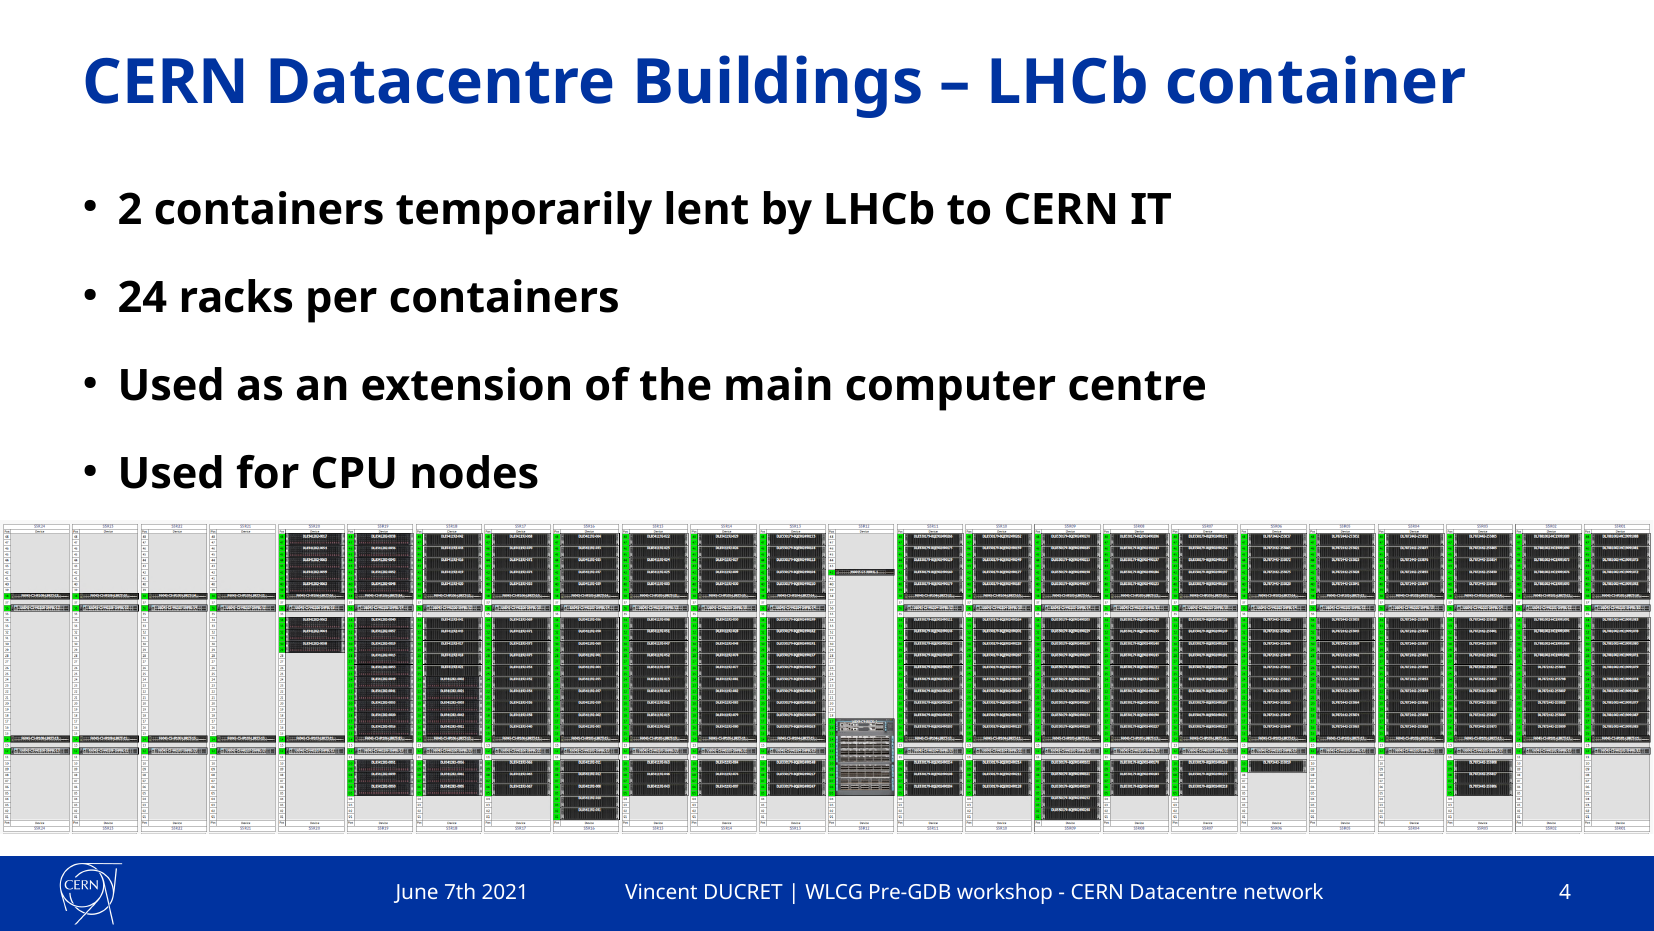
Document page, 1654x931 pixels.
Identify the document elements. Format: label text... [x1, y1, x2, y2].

picture [56, 859, 127, 928]
picture [0, 520, 1654, 834]
list 2 containers temporarily lent by LHCb to CERN IT 24 racks per containers Used as an extension of the main computer centre Used for CPU nodes [82, 177, 1538, 504]
title CERN Datacentre Buildings – LHCb container [82, 37, 1571, 193]
